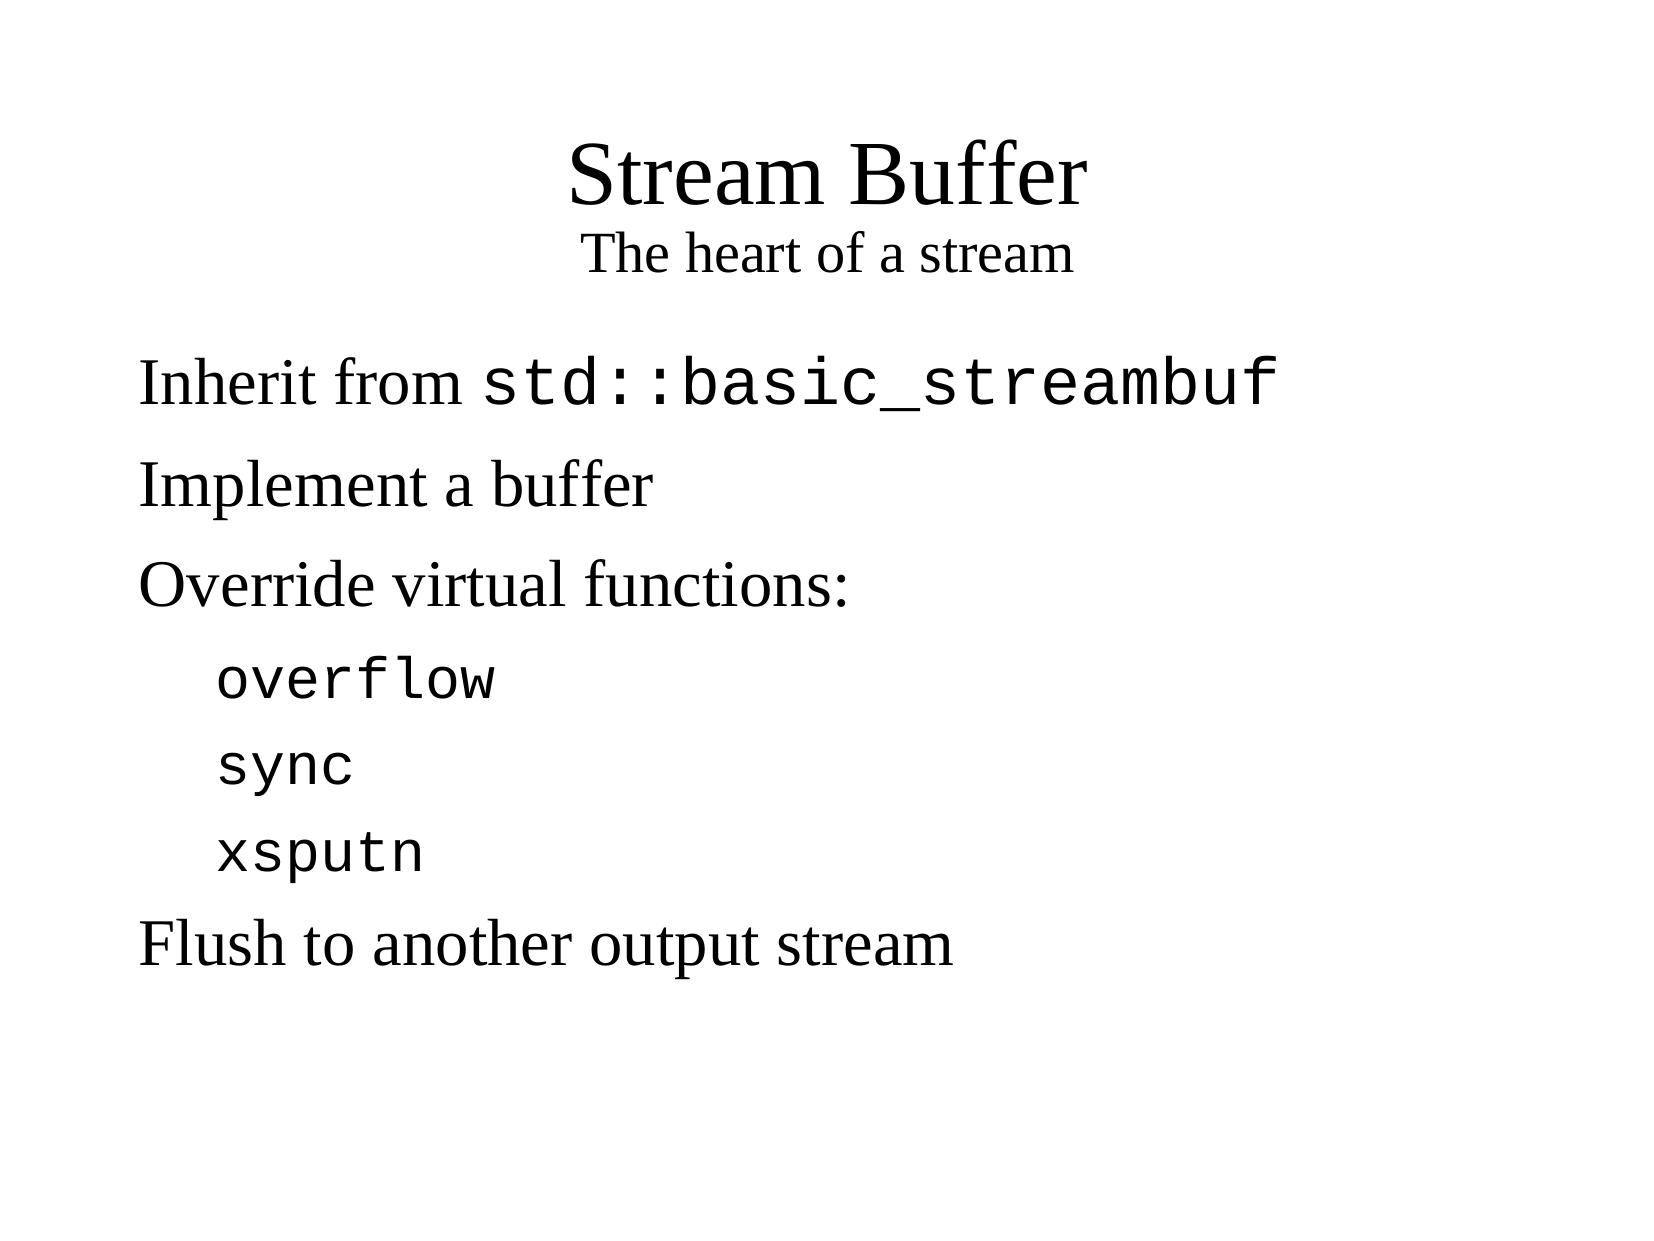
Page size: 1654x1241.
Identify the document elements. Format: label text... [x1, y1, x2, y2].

list Inherit from std::basic_streambuf Implement a buffer Override virtual functions: overflow sync xsputn Flush to another output stream [121, 344, 1534, 1126]
title Stream Buffer The heart of a stream [121, 102, 1534, 310]
